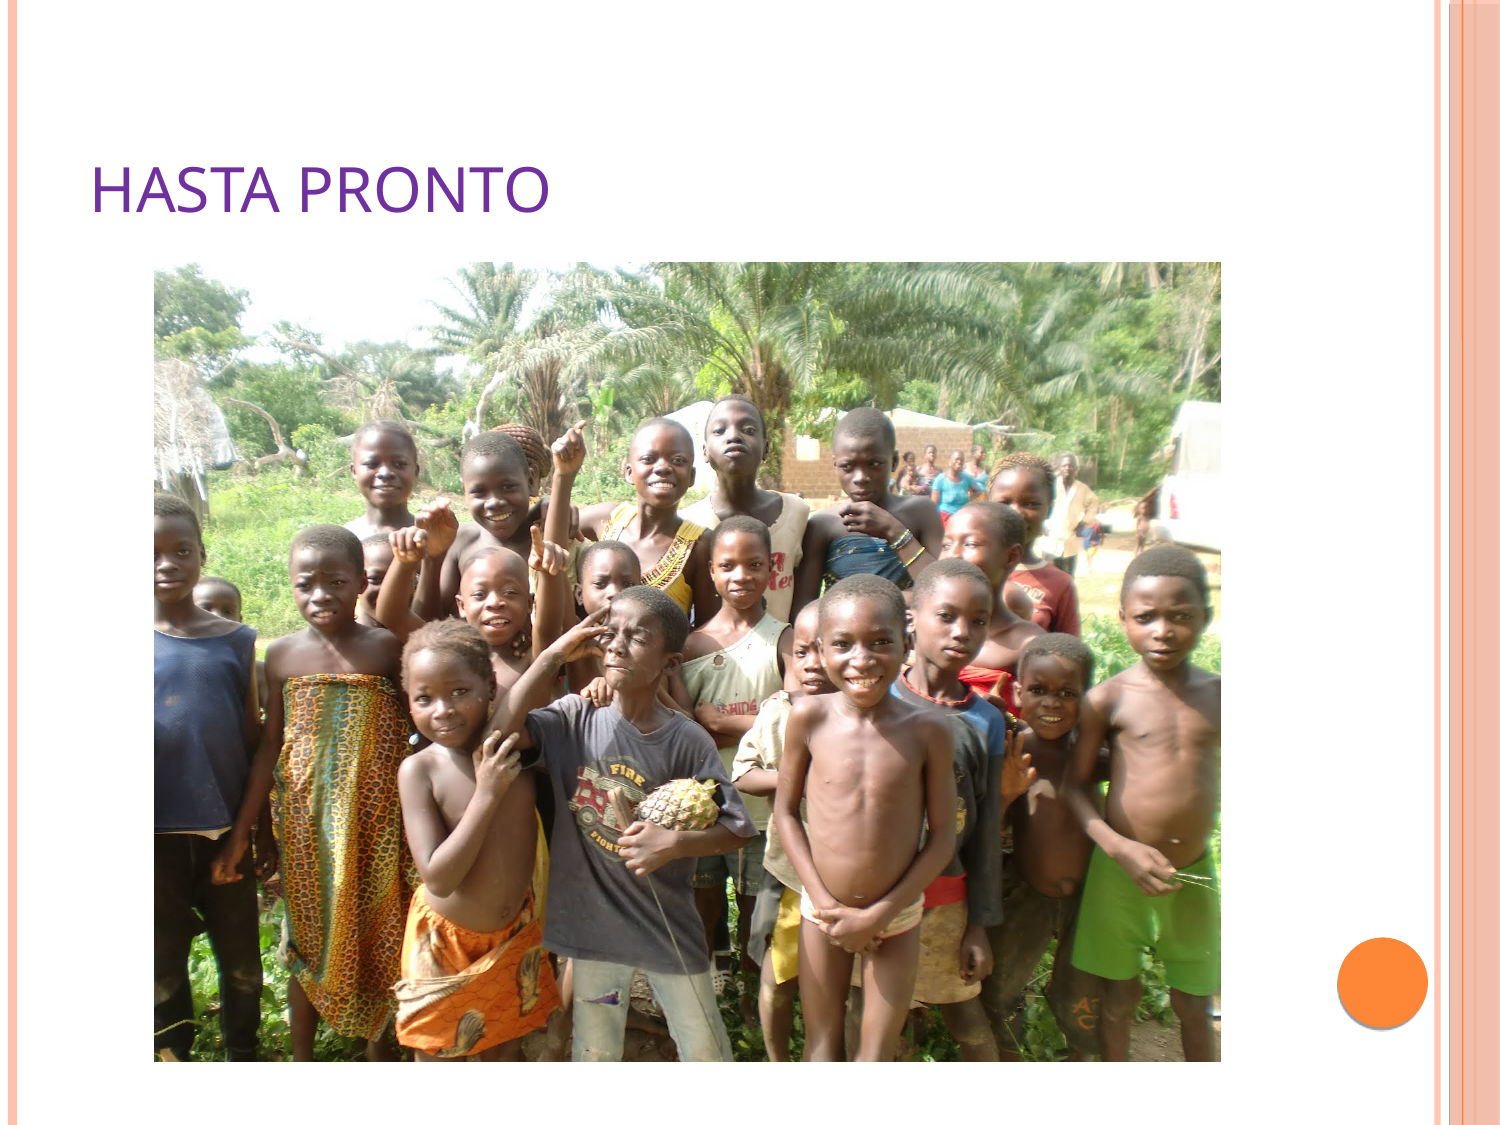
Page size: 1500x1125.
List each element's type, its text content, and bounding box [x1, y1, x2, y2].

picture [154, 262, 1221, 1062]
title HASTA PRONTO [75, 45, 1300, 233]
